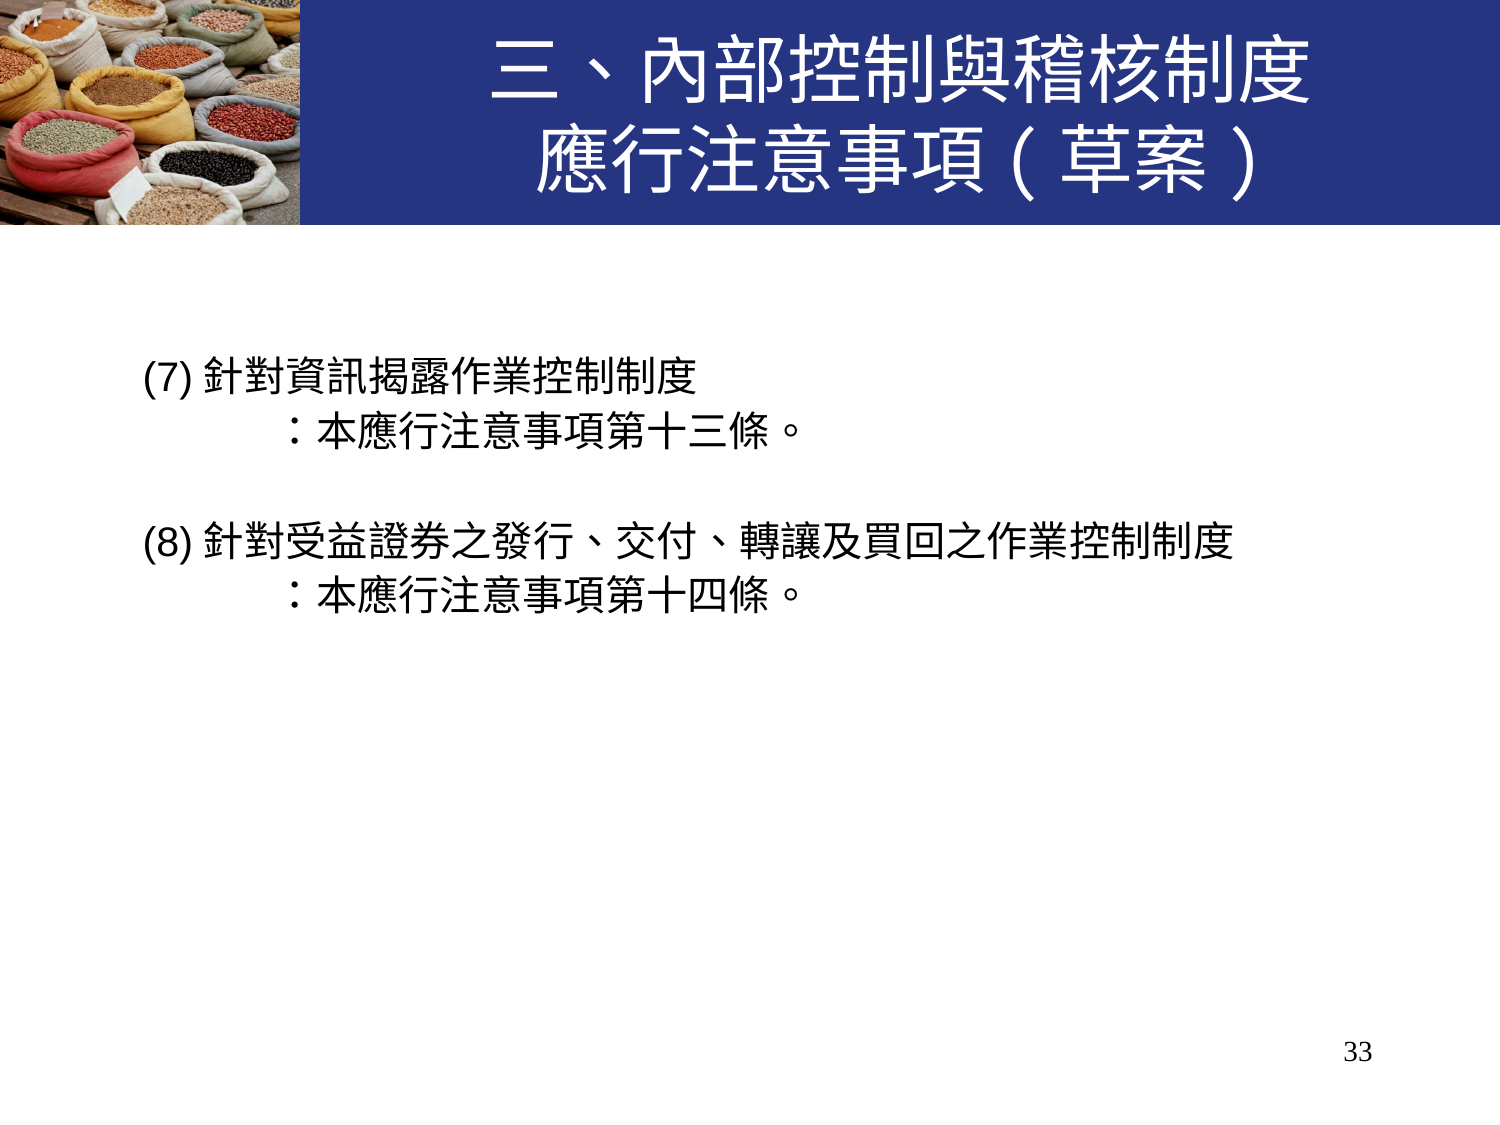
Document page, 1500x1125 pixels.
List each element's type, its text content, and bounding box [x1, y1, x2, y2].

title 三、內部控制與稽核制度 應行注意事項(草案) [300, 0, 1500, 225]
picture [0, 0, 300, 225]
list (7)針對資訊揭露作業控制制度 ：本應行注意事項第十三條。 (8)針對受益證券之發行、交付、轉讓及買回之作業控制制度 ：本應行注意事項第十四條。 [104, 293, 1380, 956]
